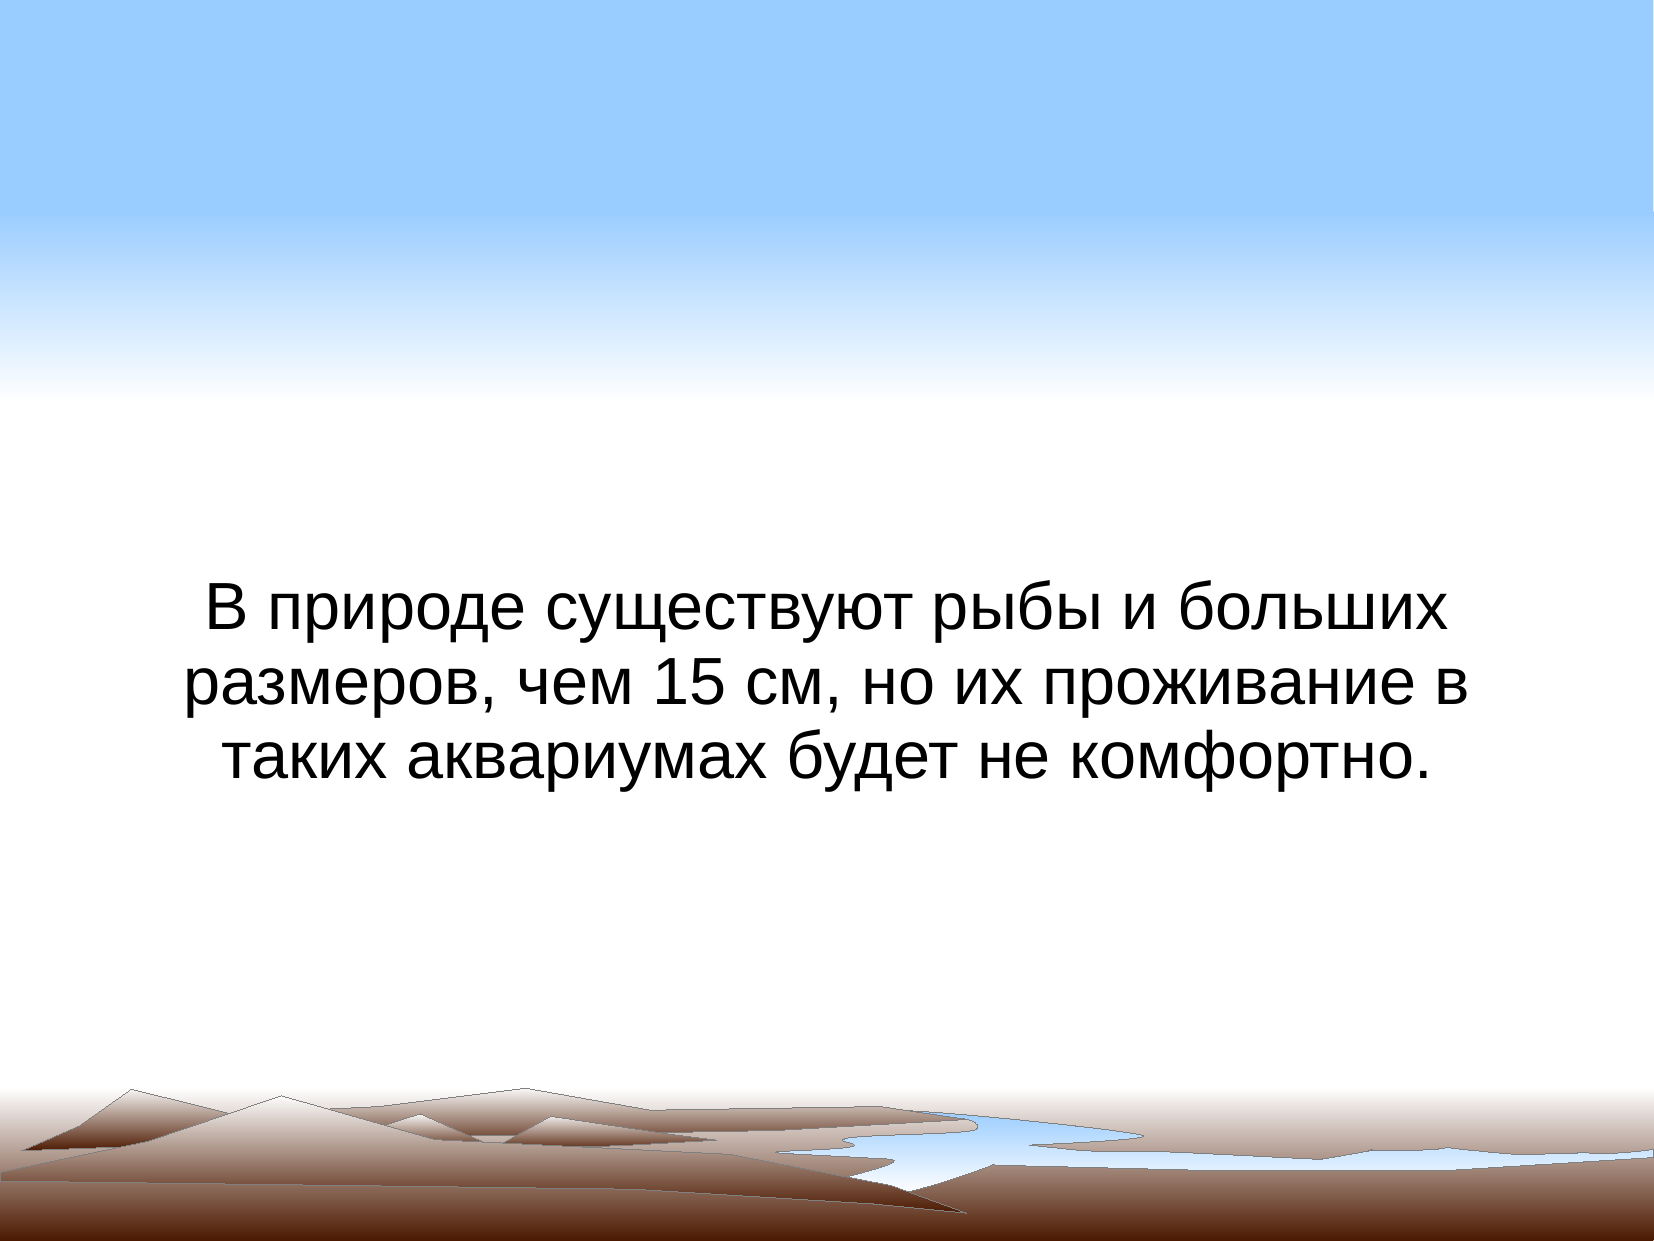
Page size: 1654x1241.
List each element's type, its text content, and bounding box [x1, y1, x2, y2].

subtitle В природе существуют рыбы и больших размеров, чем 15 см, но их проживание в таких аквариумах будет не комфортно. [121, 261, 1534, 1101]
